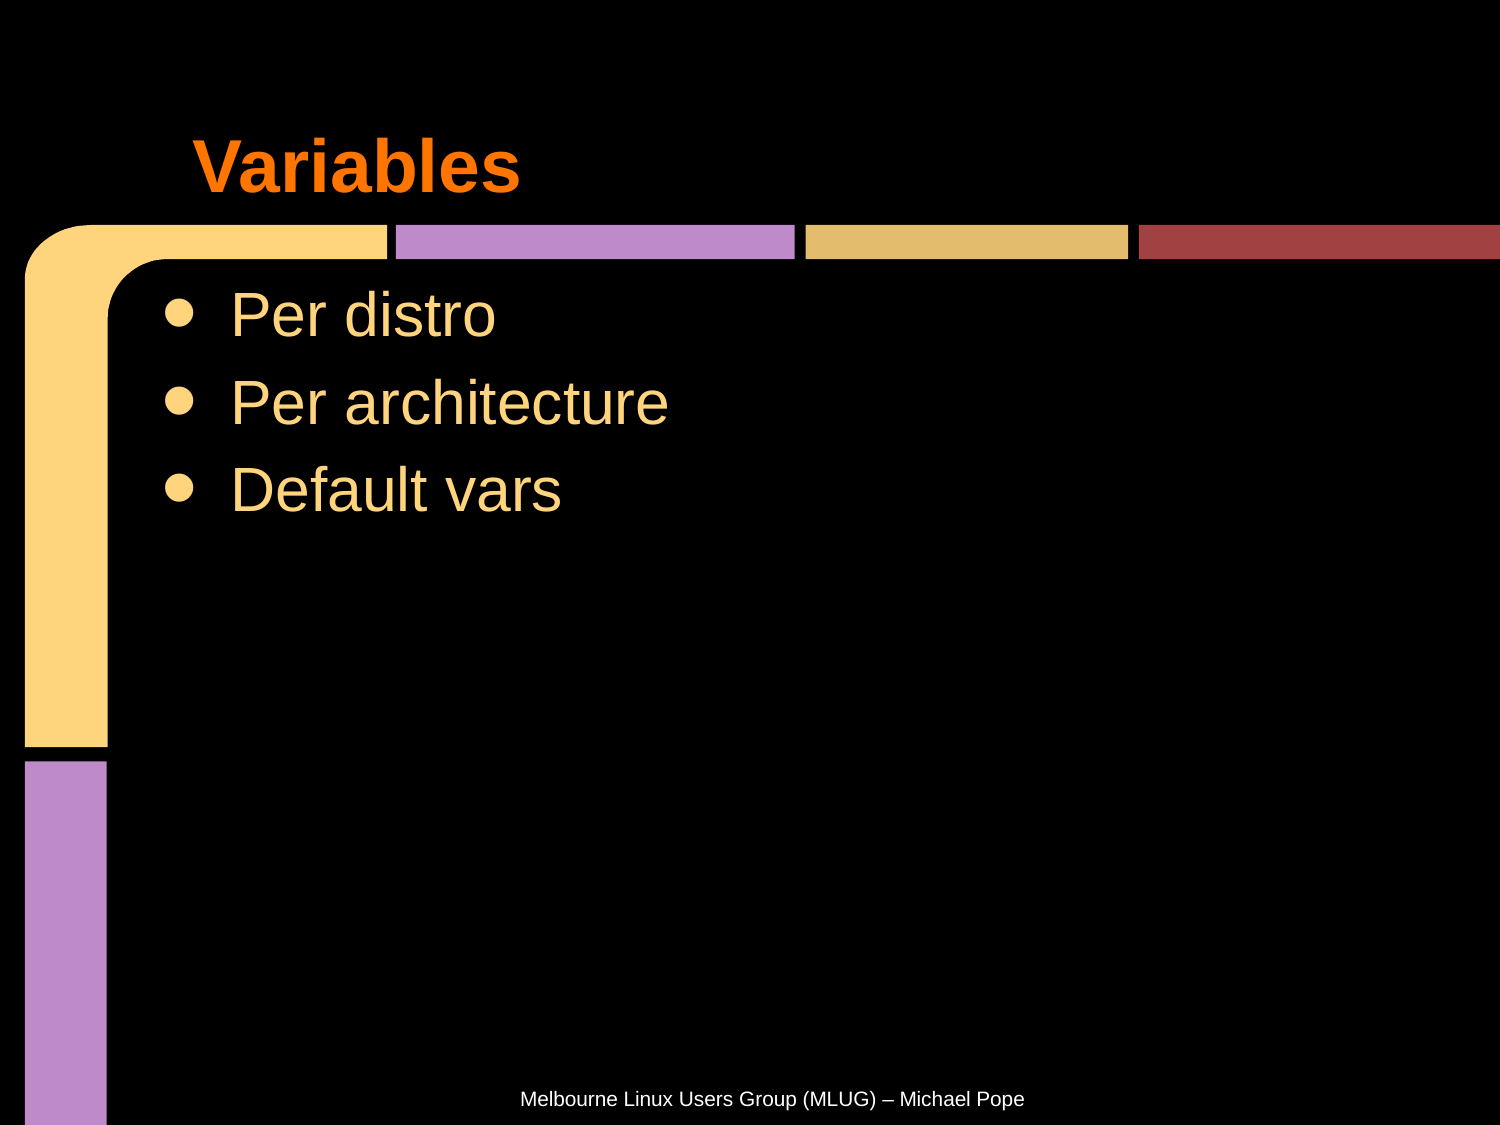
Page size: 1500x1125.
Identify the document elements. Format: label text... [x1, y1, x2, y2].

list Per distro Per architecture Default vars [140, 259, 1425, 1078]
title Variables [140, 35, 1425, 223]
